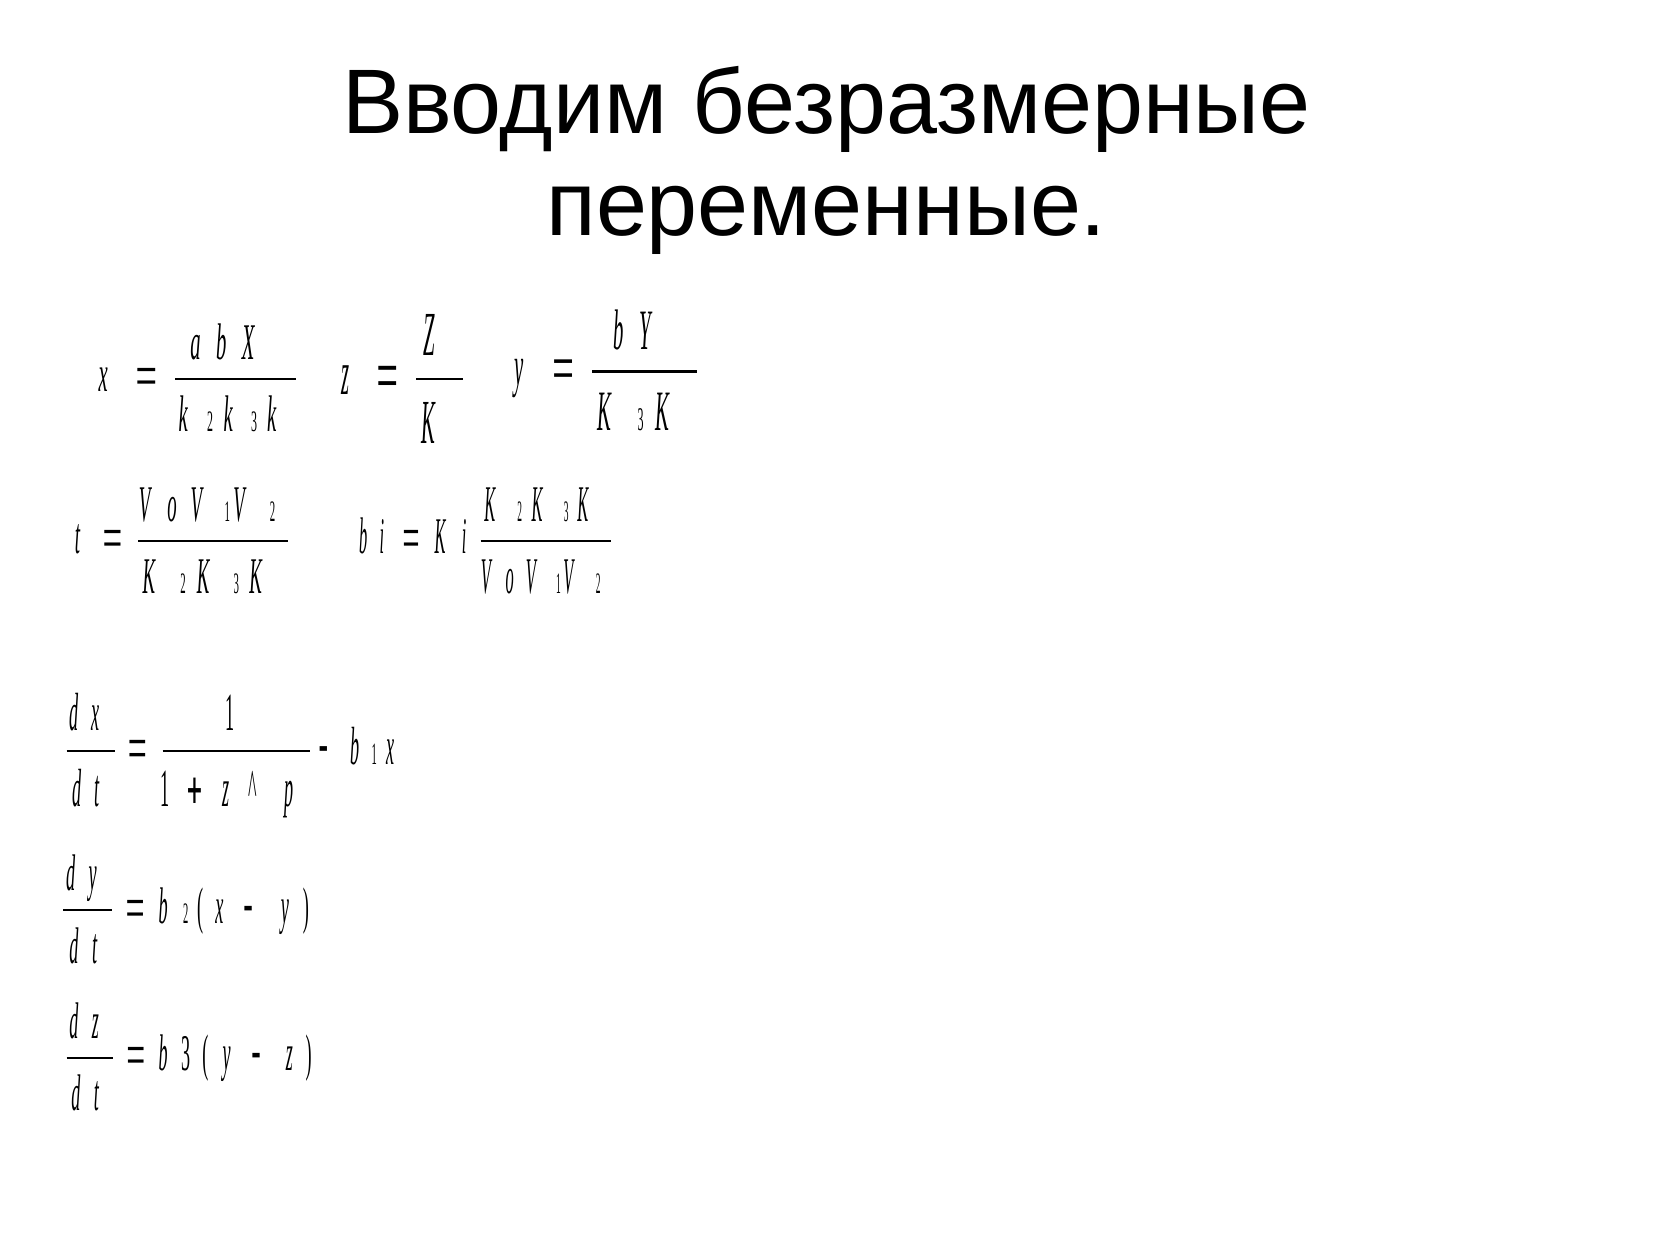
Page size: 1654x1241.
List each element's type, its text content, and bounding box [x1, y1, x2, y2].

picture [59, 989, 330, 1123]
picture [55, 841, 325, 975]
picture [88, 310, 308, 443]
picture [69, 472, 296, 606]
picture [501, 295, 709, 443]
picture [59, 679, 414, 827]
picture [331, 295, 473, 458]
picture [354, 472, 621, 606]
title Вводим безразмерные переменные. [82, 49, 1571, 257]
